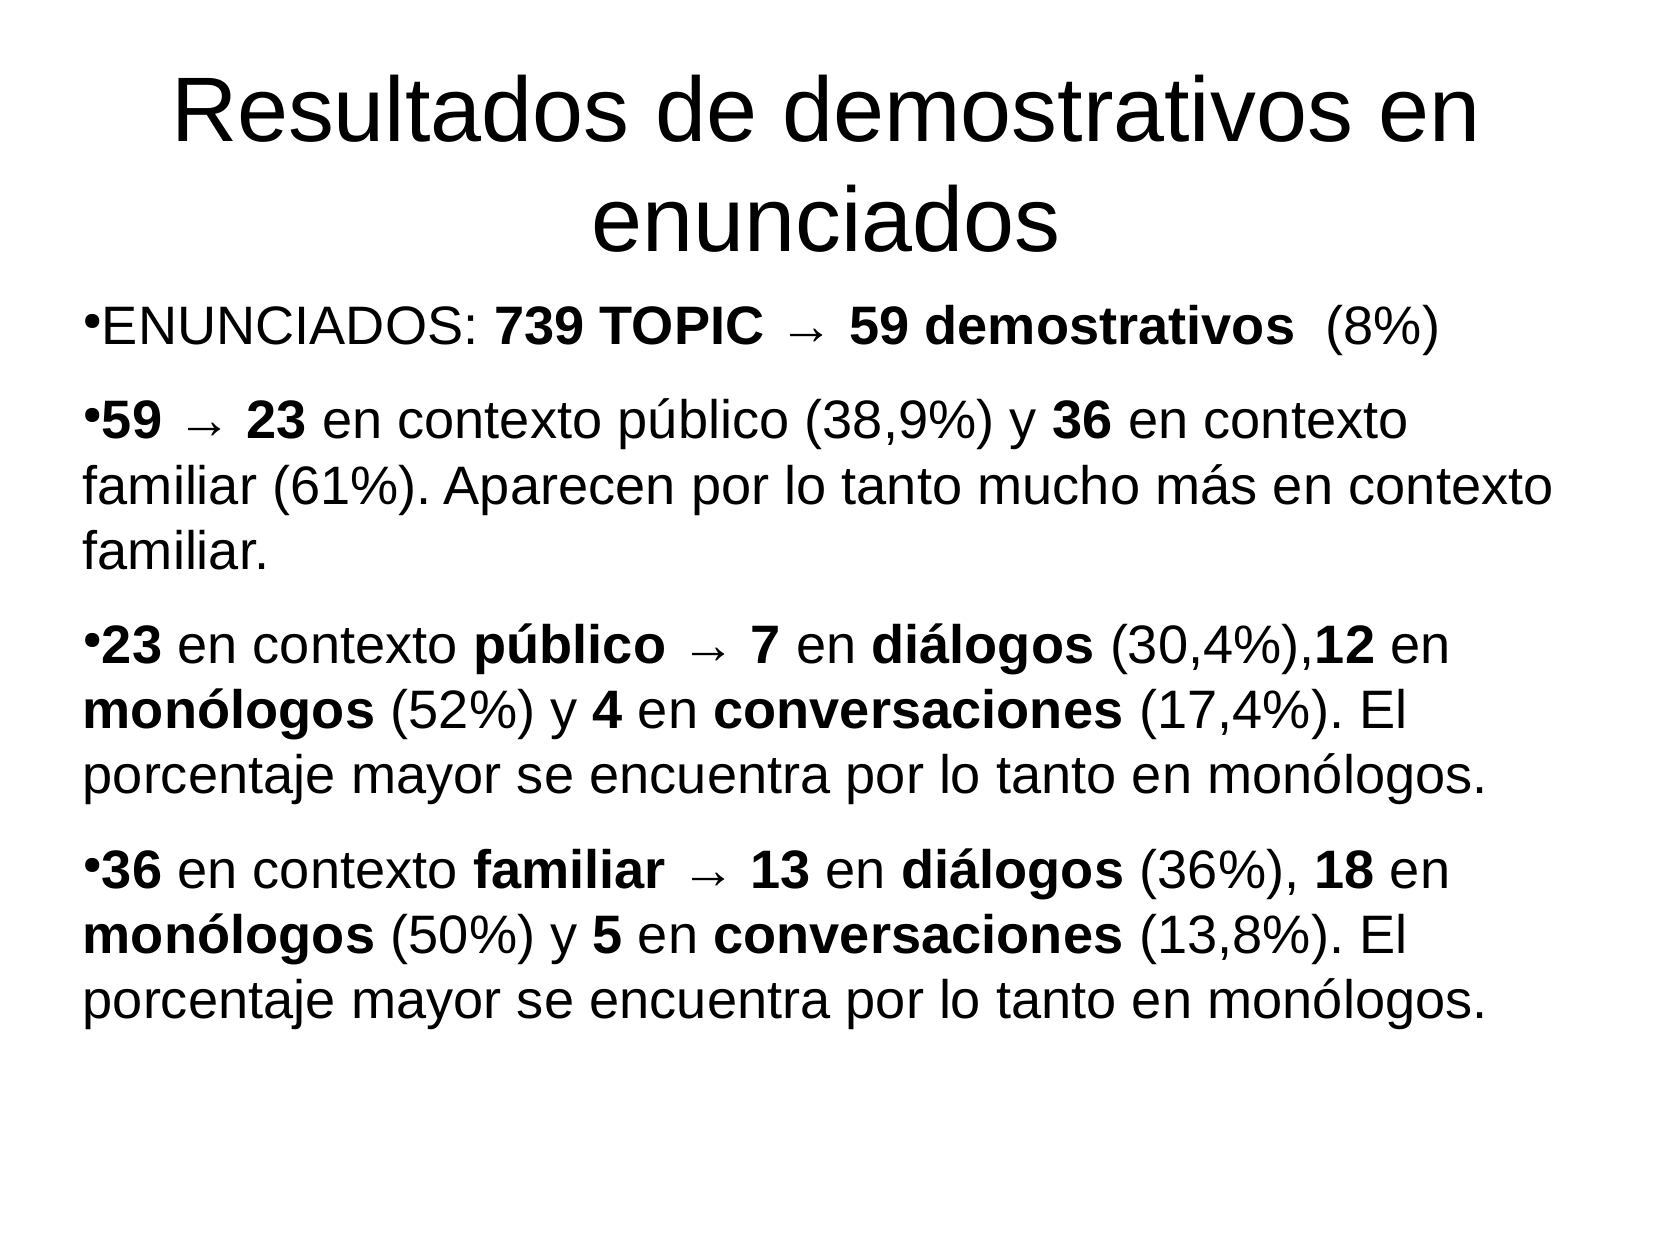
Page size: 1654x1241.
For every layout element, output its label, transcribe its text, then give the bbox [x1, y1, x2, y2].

title Resultados de demostrativos en enunciados [82, 49, 1571, 257]
list ENUNCIADOS: 739 TOPIC → 59 demostrativos (8%) 59 → 23 en contexto público (38,9%) y 36 en contexto familiar (61%). Aparecen por lo tanto mucho más en contexto familiar. 23 en contexto público → 7 en diálogos (30,4%),12 en monólogos (52%) y 4 en conversaciones (17,4%). El porcentaje mayor se encuentra por lo tanto en monólogos. 36 en contexto familiar → 13 en diálogos (36%), 18 en monólogos (50%) y 5 en conversaciones (13,8%). El porcentaje mayor se encuentra por lo tanto en monólogos. [82, 290, 1571, 1109]
